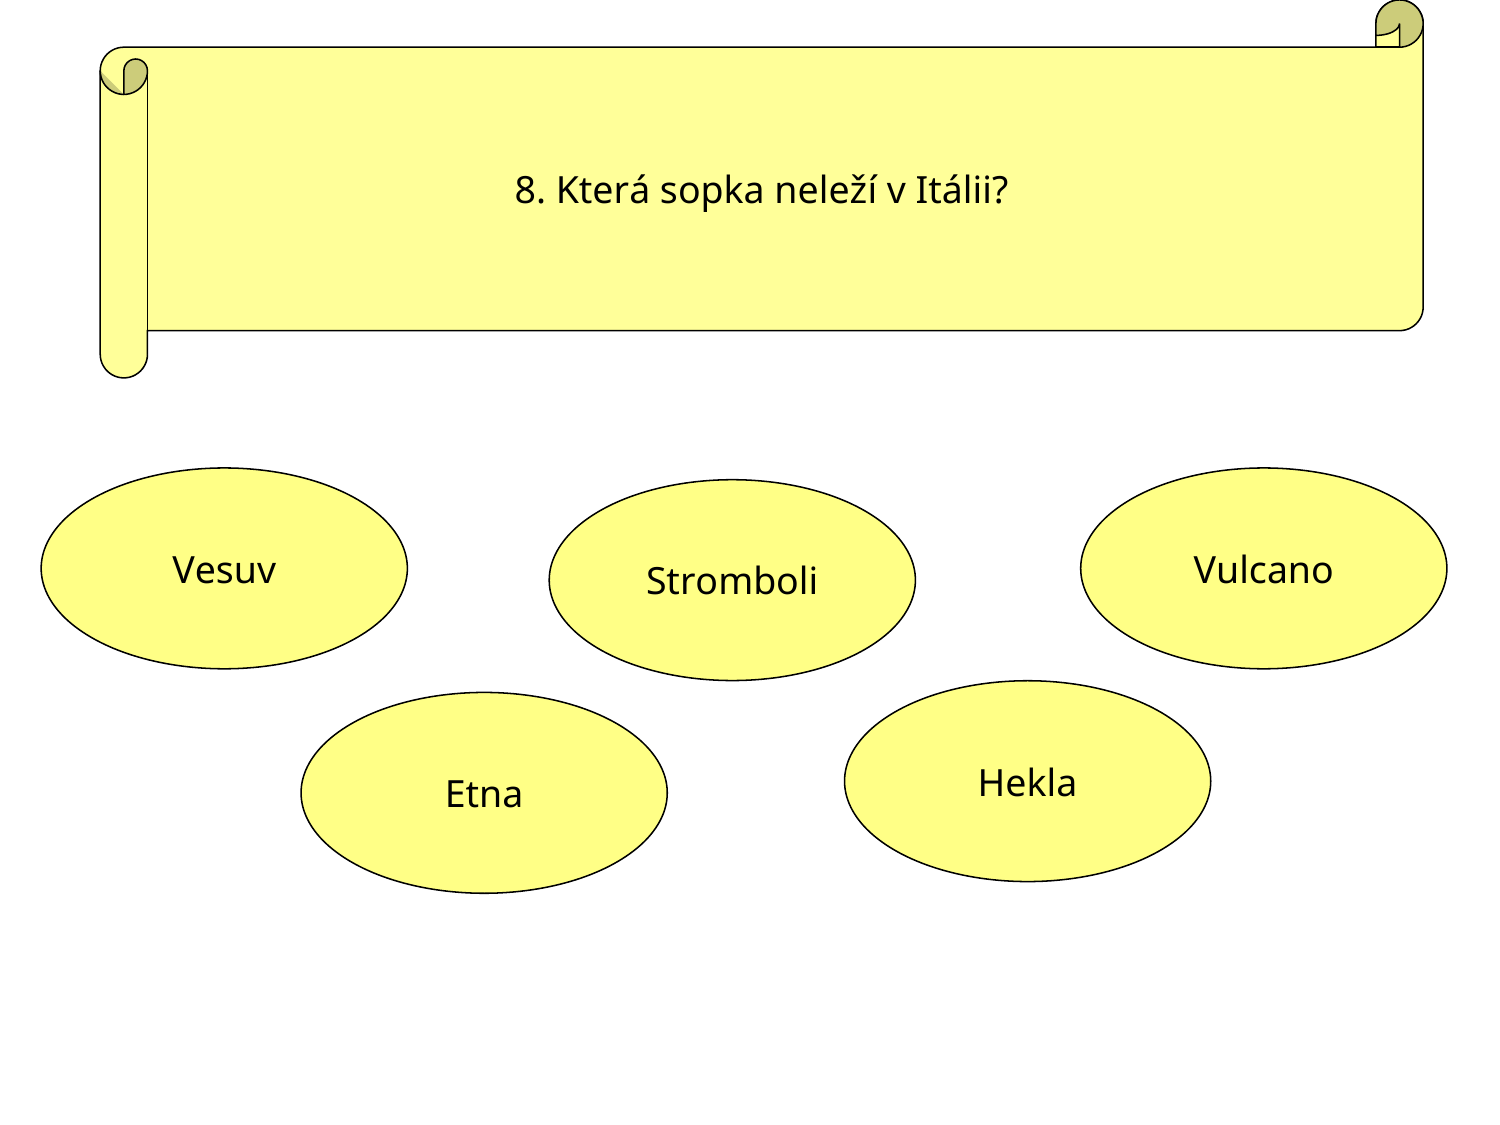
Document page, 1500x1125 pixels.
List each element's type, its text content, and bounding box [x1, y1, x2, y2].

text_box 8. Která sopka neleží v Itálii? [100, 77, 148, 378]
text_box Etna [301, 692, 668, 894]
text_box Hekla [844, 680, 1211, 882]
text_box Stromboli [549, 479, 916, 681]
text_box 8. Která sopka neleží v Itálii? [100, 27, 1424, 331]
text_box Vesuv [41, 467, 408, 669]
text_box Vulcano [1080, 467, 1447, 669]
